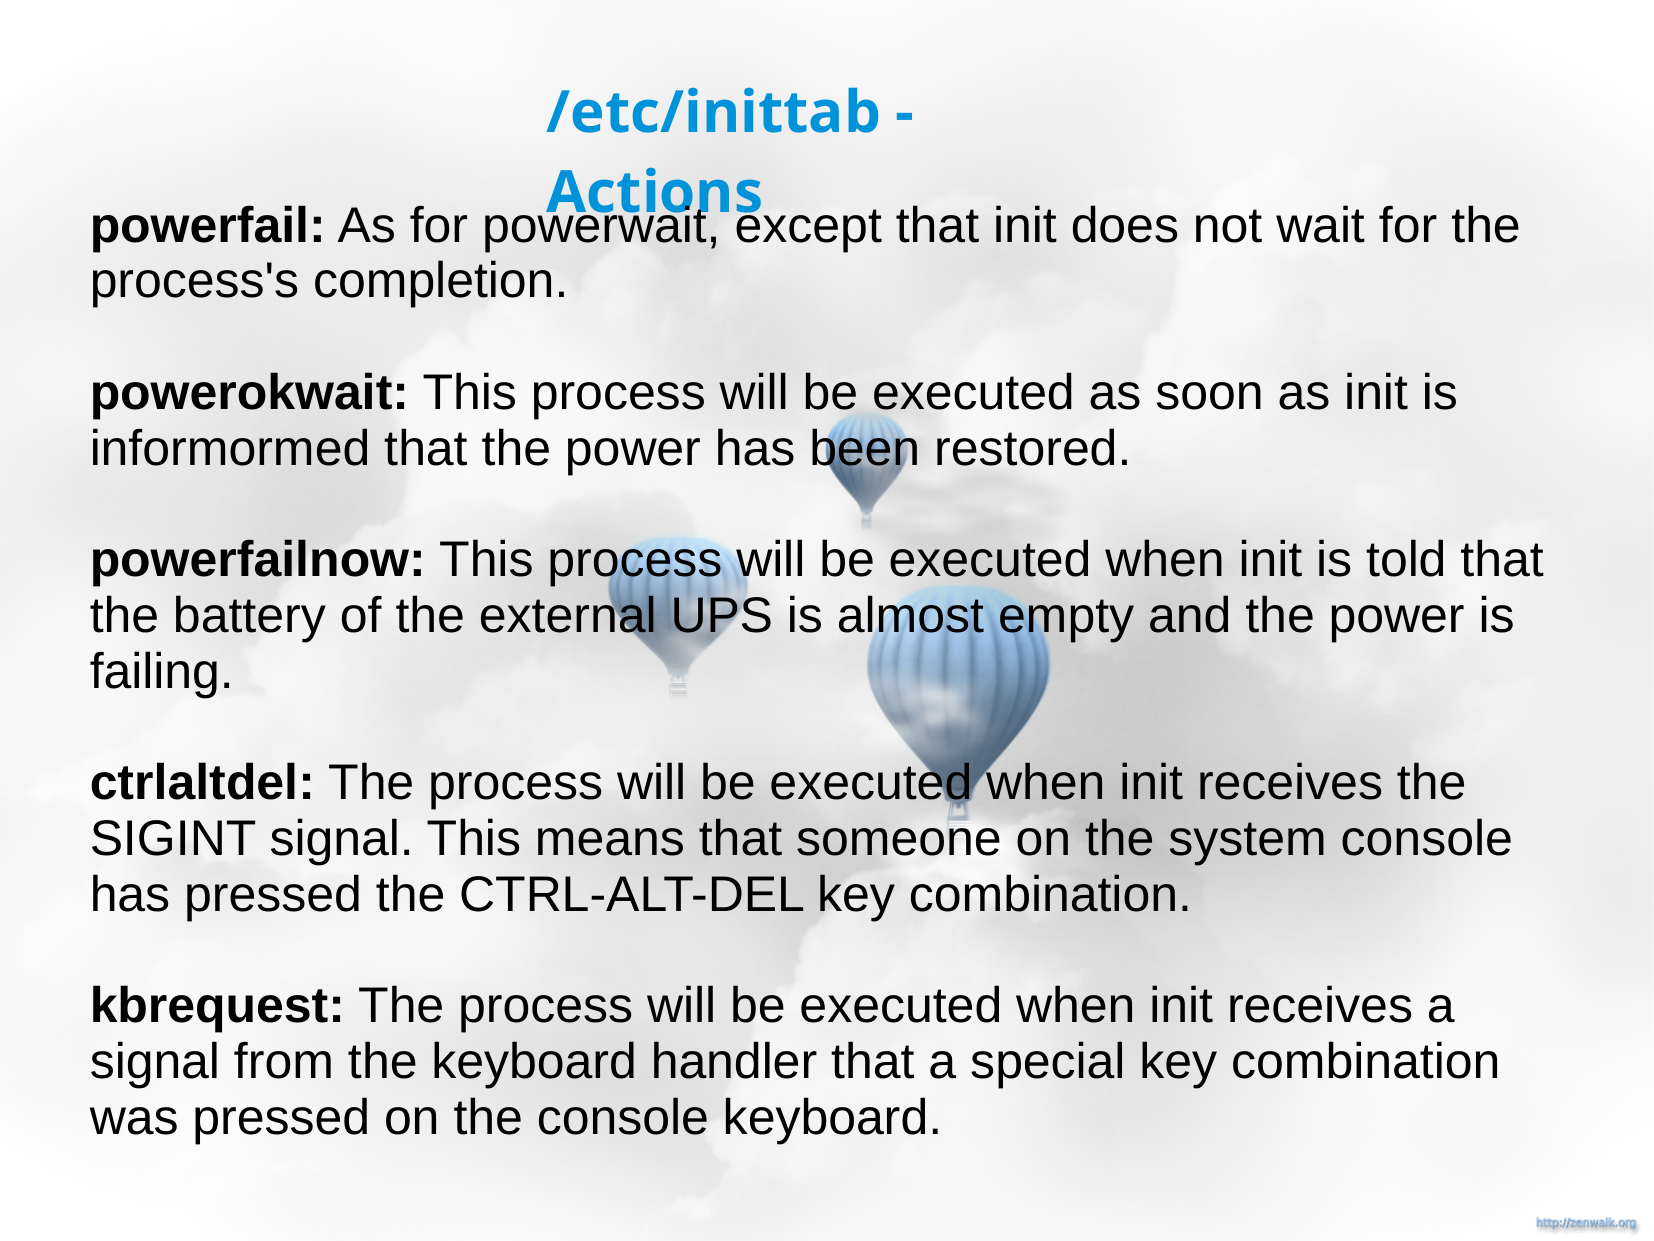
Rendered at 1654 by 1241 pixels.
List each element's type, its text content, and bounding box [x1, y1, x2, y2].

text_box /etc/inittab - Actions [531, 63, 1134, 149]
text_box powerfail: As for powerwait, except that init does not wait for the process's completion. powerokwait: This process will be executed as soon as init is informormed that the power has been restored. powerfailnow: This process will be executed when init is told that the battery of the external UPS is almost empty and the power is failing. ctrlaltdel: The process will be executed when init receives the SIGINT signal. This means that someone on the system console has pressed the CTRL-ALT-DEL key combination. kbrequest: The process will be executed when init receives a signal from the keyboard handler that a special key combination was pressed on the console keyboard. [75, 189, 1613, 1153]
